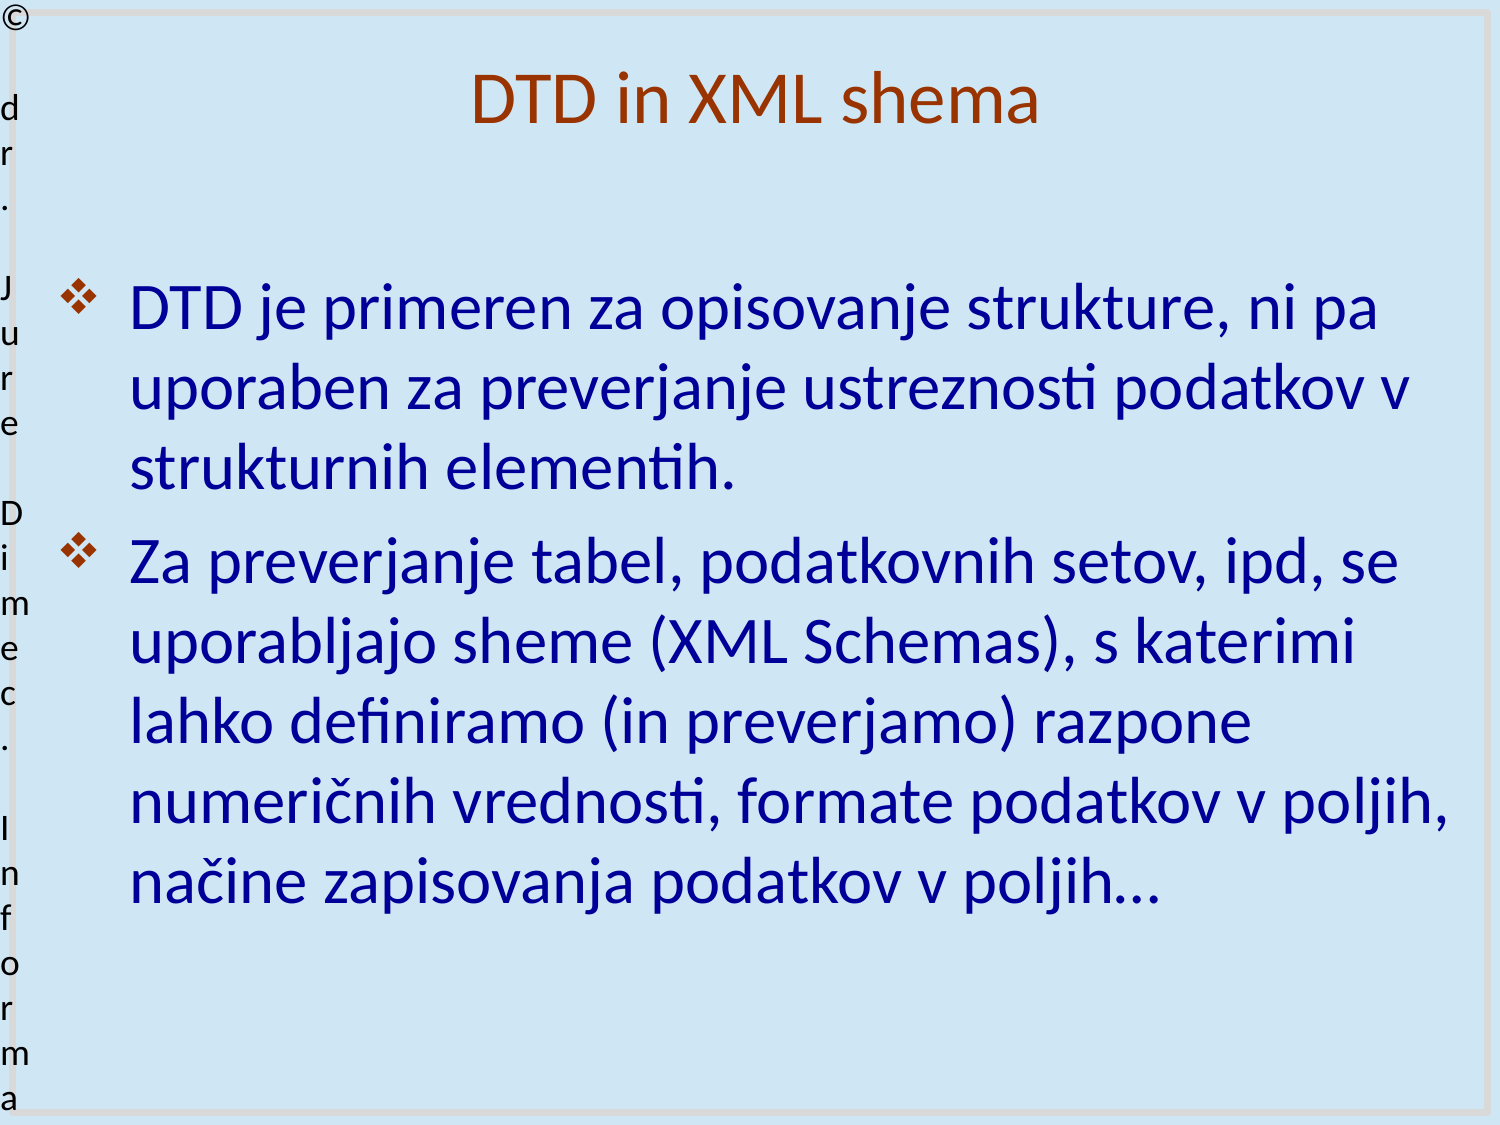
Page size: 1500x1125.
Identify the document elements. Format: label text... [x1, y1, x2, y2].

list DTD je primeren za opisovanje strukture, ni pa uporaben za preverjanje ustreznosti podatkov v strukturnih elementih. Za preverjanje tabel, podatkovnih setov, ipd, se uporabljajo sheme (XML Schemas), s katerimi lahko definiramo (in preverjamo) razpone numeričnih vrednosti, formate podatkov v poljih, načine zapisovanja podatkov v poljih… [41, 255, 1471, 1035]
title DTD in XML shema [37, 37, 1475, 150]
